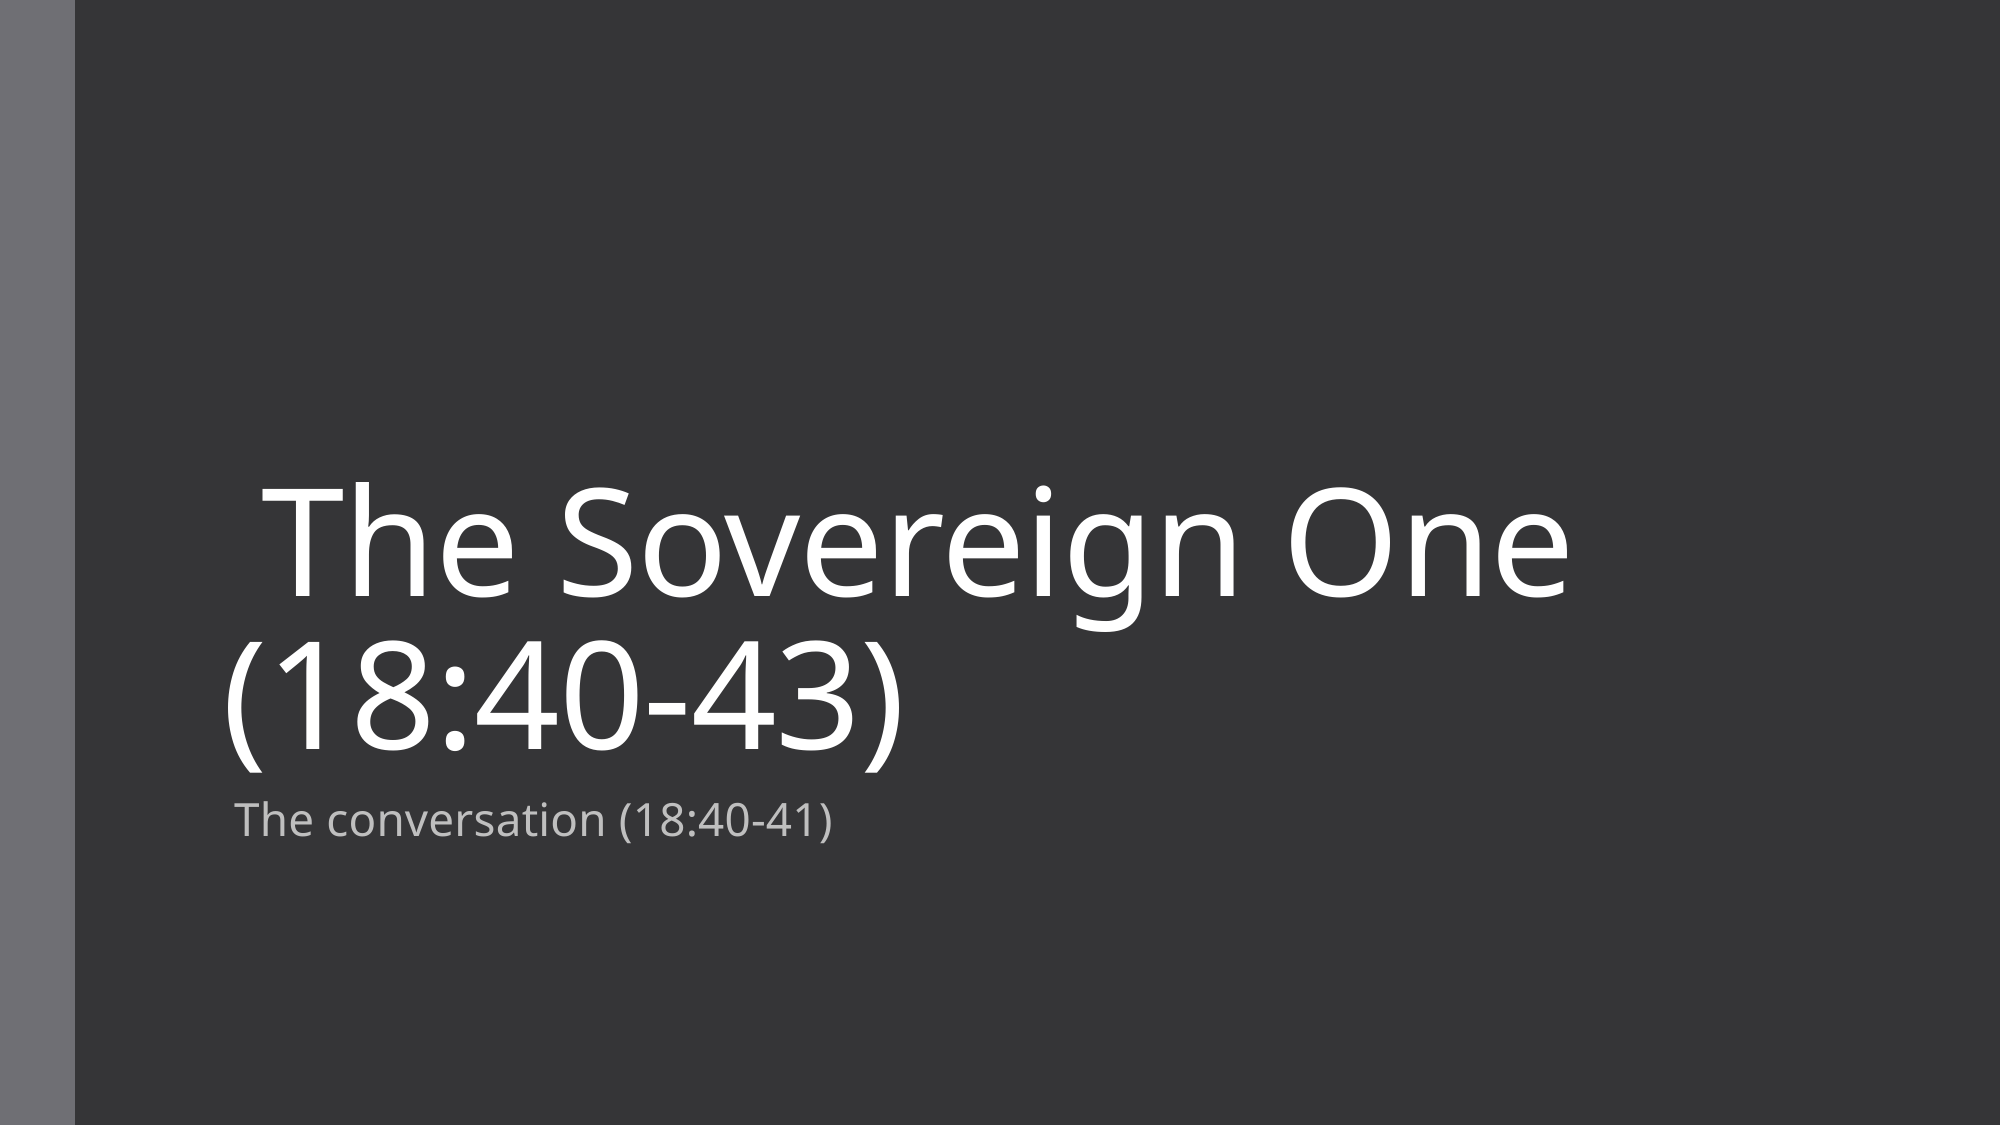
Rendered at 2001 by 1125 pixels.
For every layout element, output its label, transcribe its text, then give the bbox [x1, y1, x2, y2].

subtitle The conversation (18:40-41) [206, 787, 1752, 1066]
title The Sovereign One (18:40-43) [206, 124, 1752, 787]
